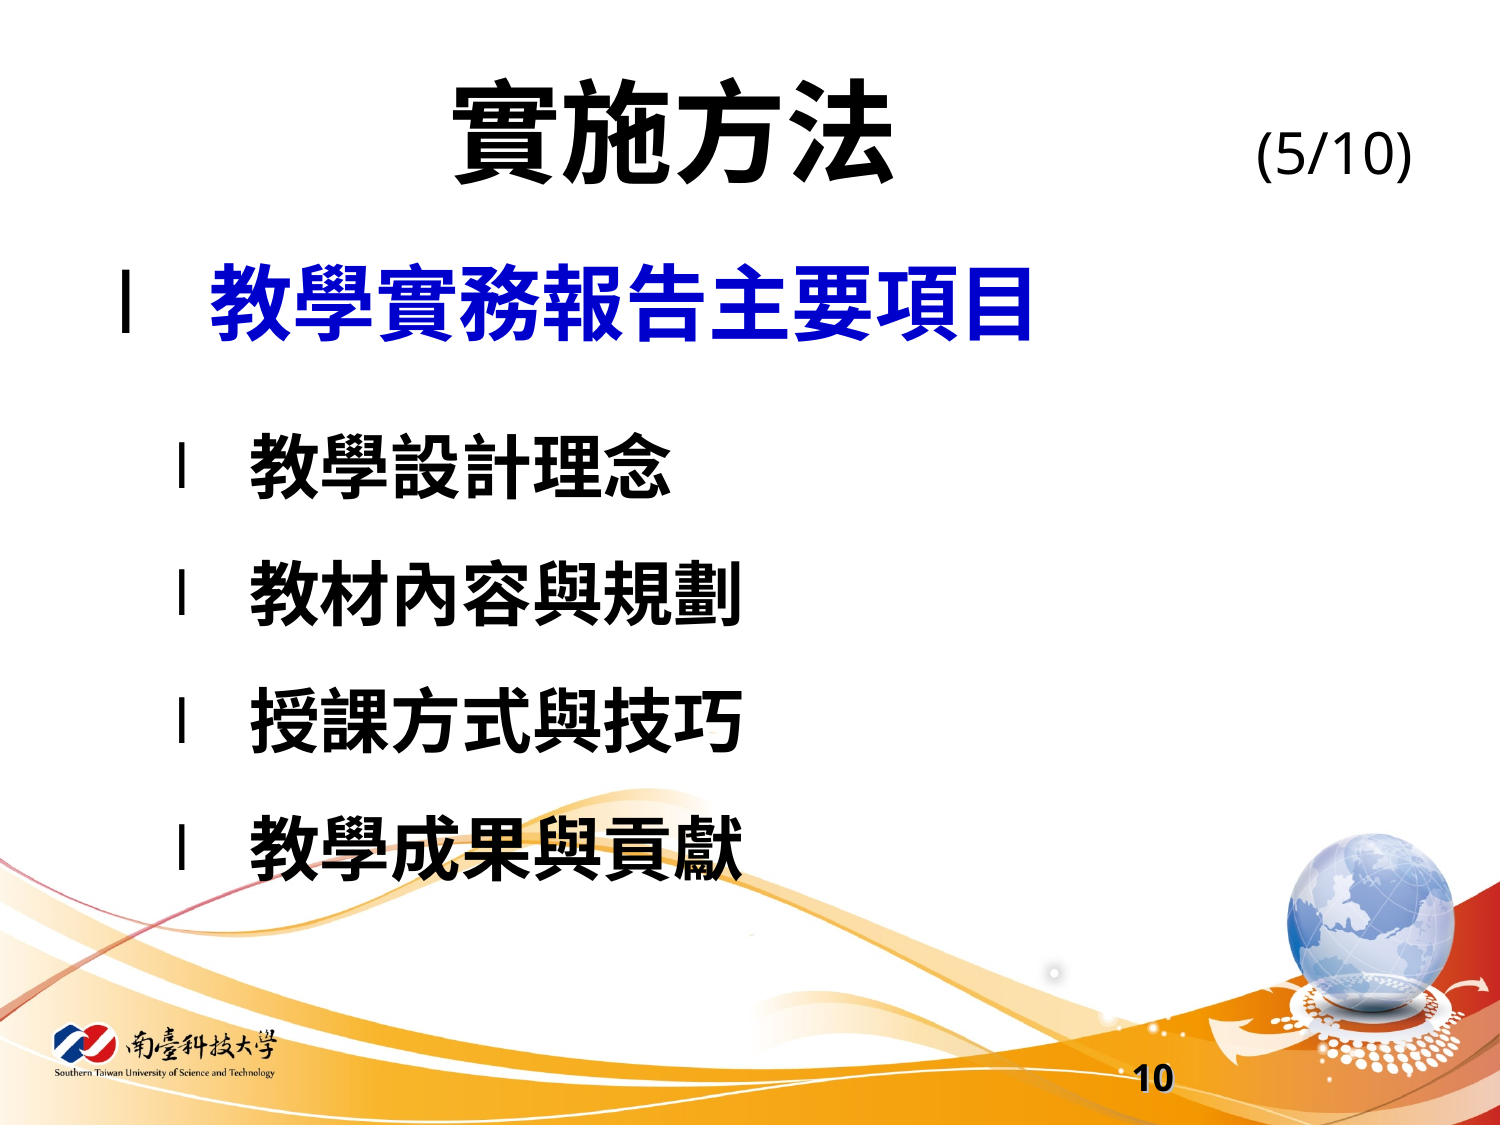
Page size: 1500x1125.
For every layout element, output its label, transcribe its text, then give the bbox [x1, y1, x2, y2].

text_box 教學實務報告主要項目 [100, 243, 1500, 360]
text_box 10 [1116, 1046, 1467, 1107]
text_box 教學設計理念 教材內容與規劃 授課方式與技巧 教學成果與貢獻 [159, 372, 1235, 903]
text_box 實施方法 (5/10) [23, 54, 1500, 207]
